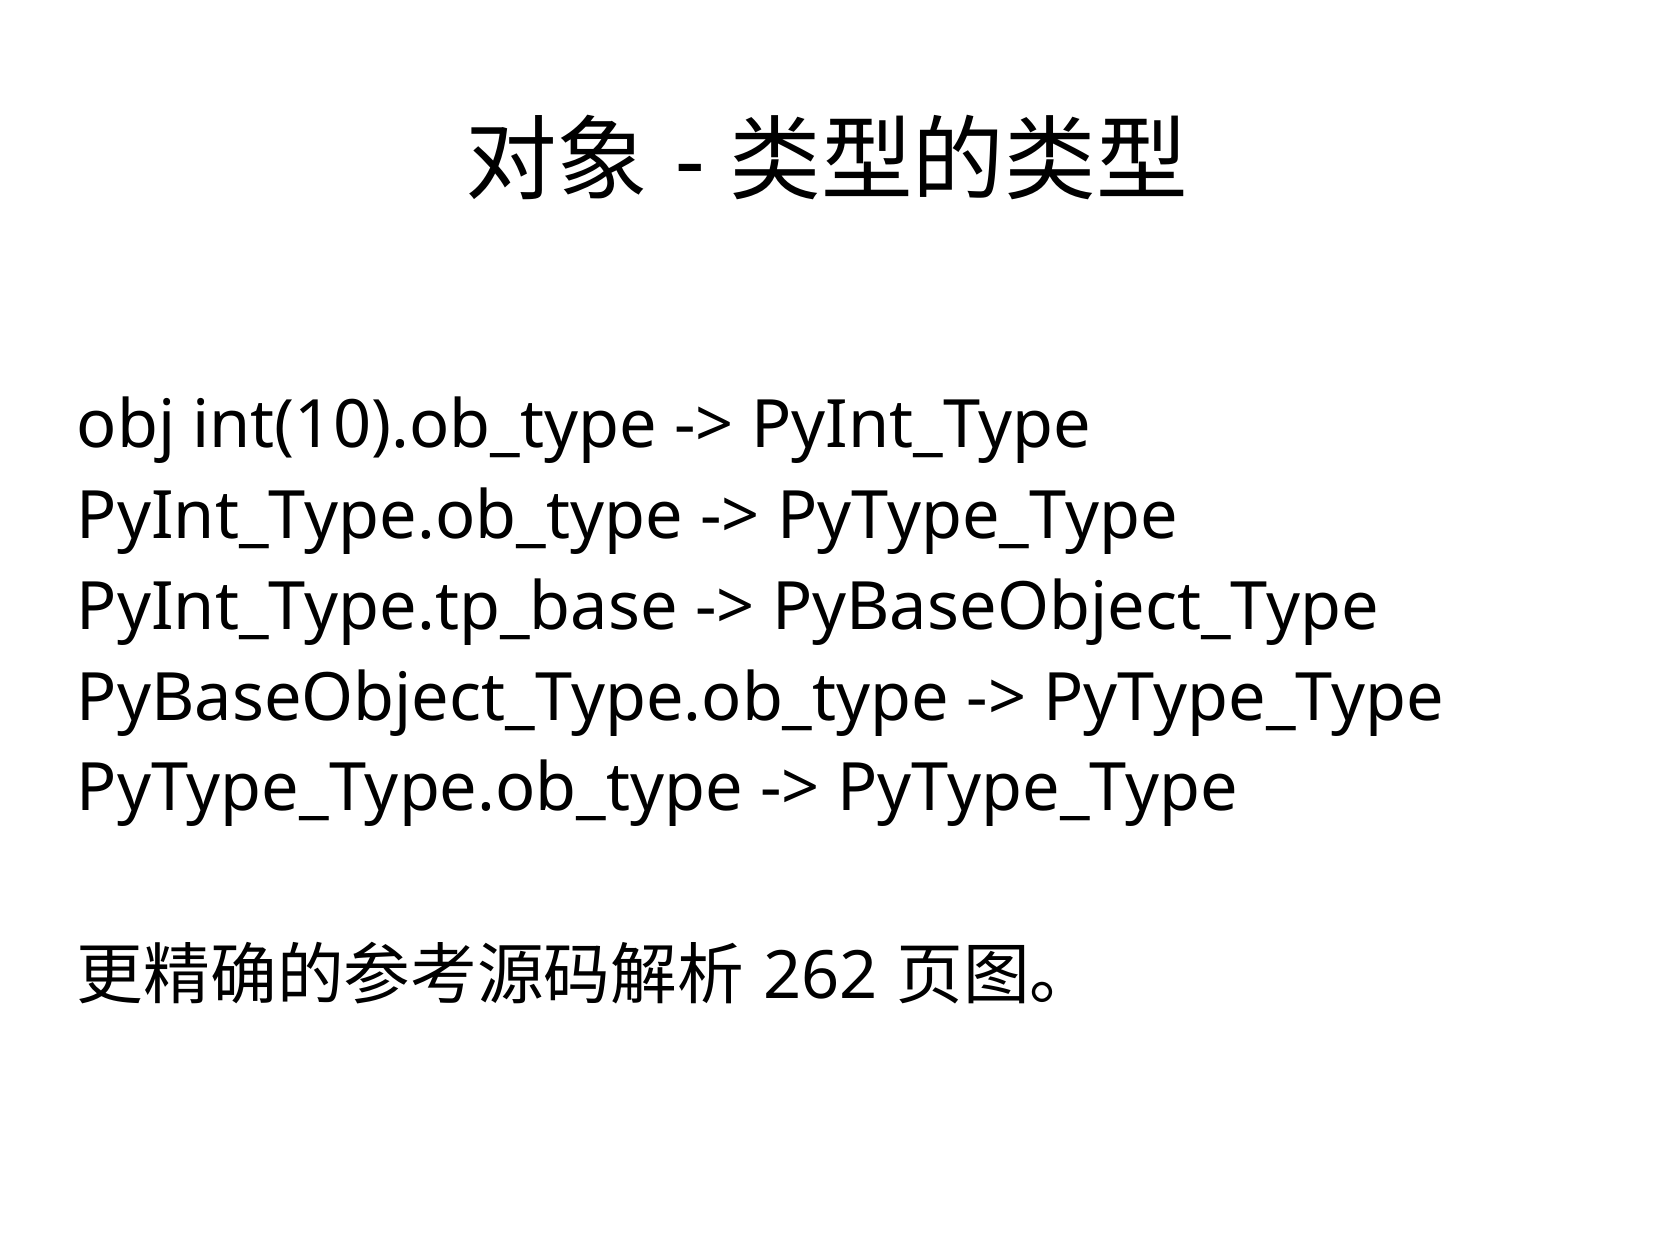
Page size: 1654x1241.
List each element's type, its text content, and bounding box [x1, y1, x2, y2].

subtitle obj int(10).ob_type -> PyInt_Type PyInt_Type.ob_type -> PyType_Type PyInt_Type.tp_base -> PyBaseObject_Type PyBaseObject_Type.ob_type -> PyType_Type PyType_Type.ob_type -> PyType_Type 更精确的参考源码解析262页图。 [76, 295, 1565, 1099]
title 对象-类型的类型 [82, 56, 1571, 250]
